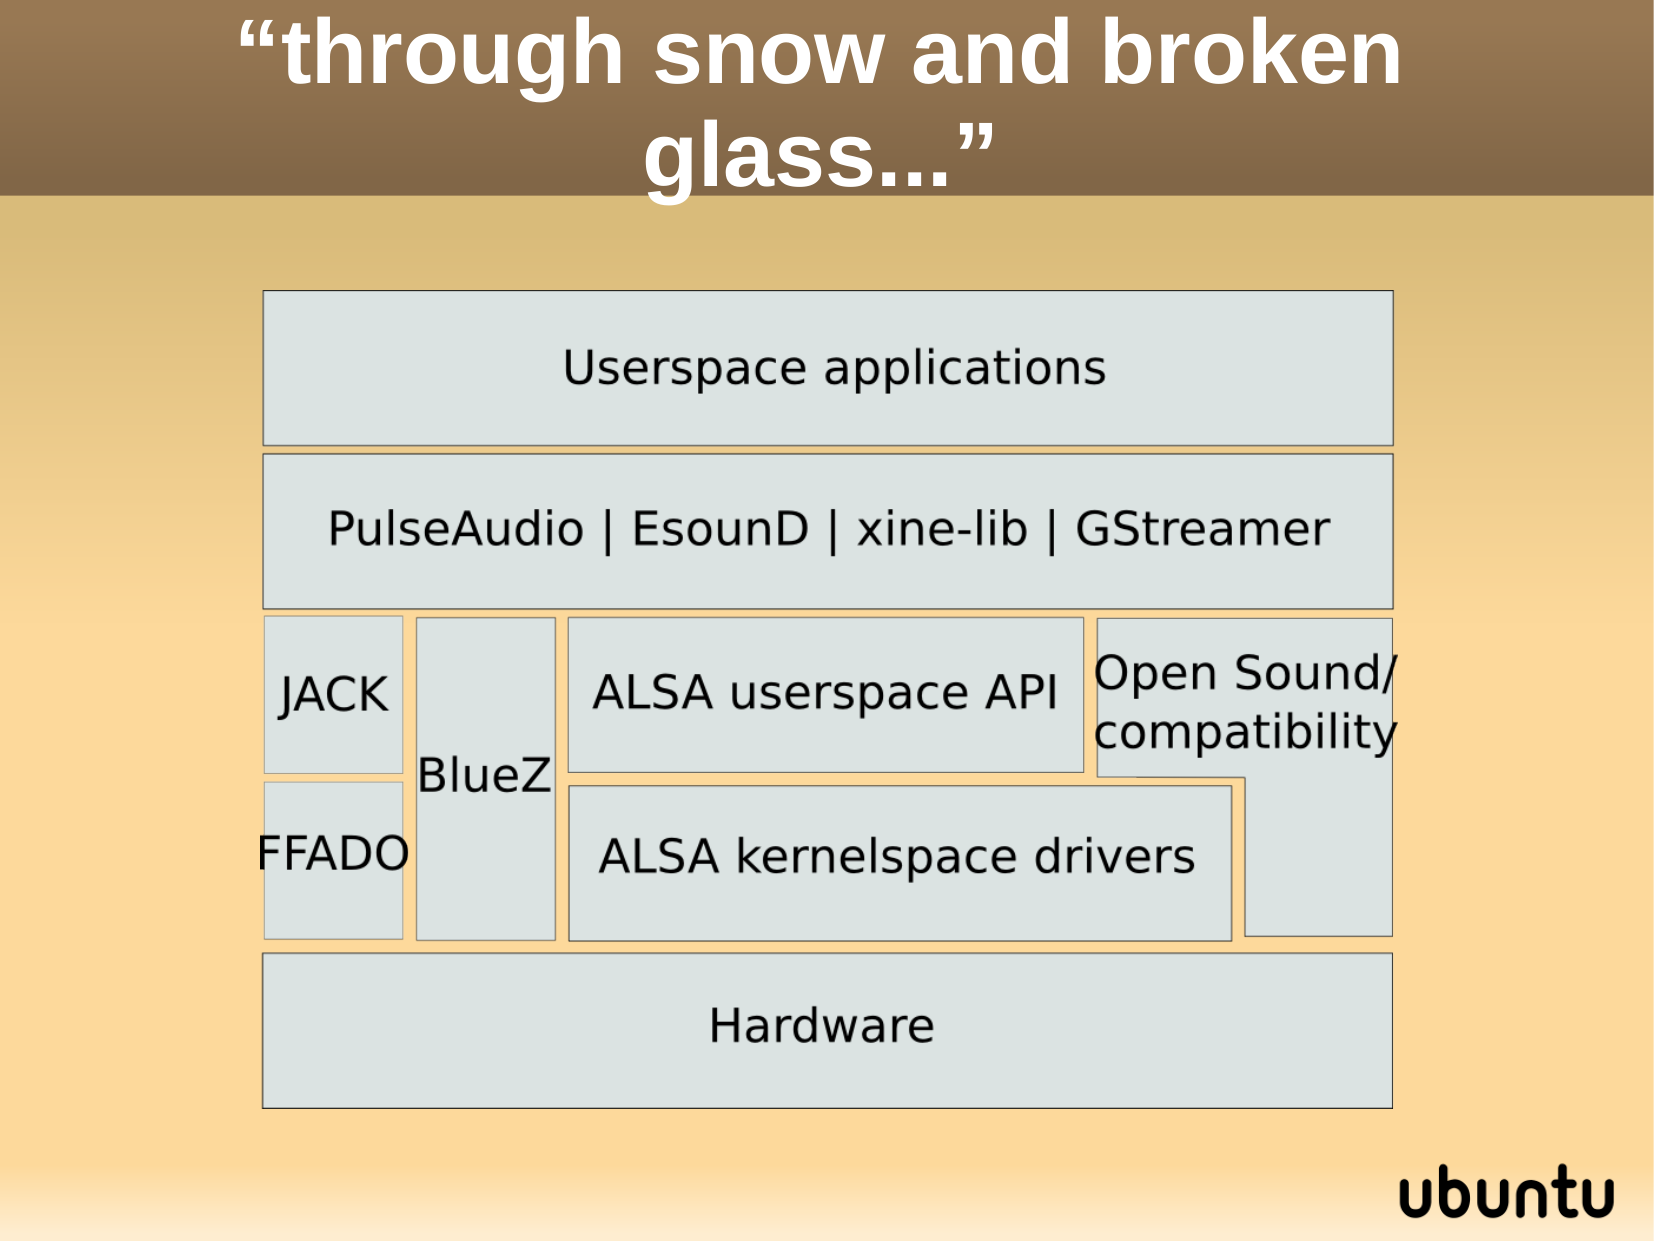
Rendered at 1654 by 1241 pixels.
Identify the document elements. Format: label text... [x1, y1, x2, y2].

picture [0, 0, 1654, 1241]
title “through snow and broken glass...” [76, 0, 1565, 208]
